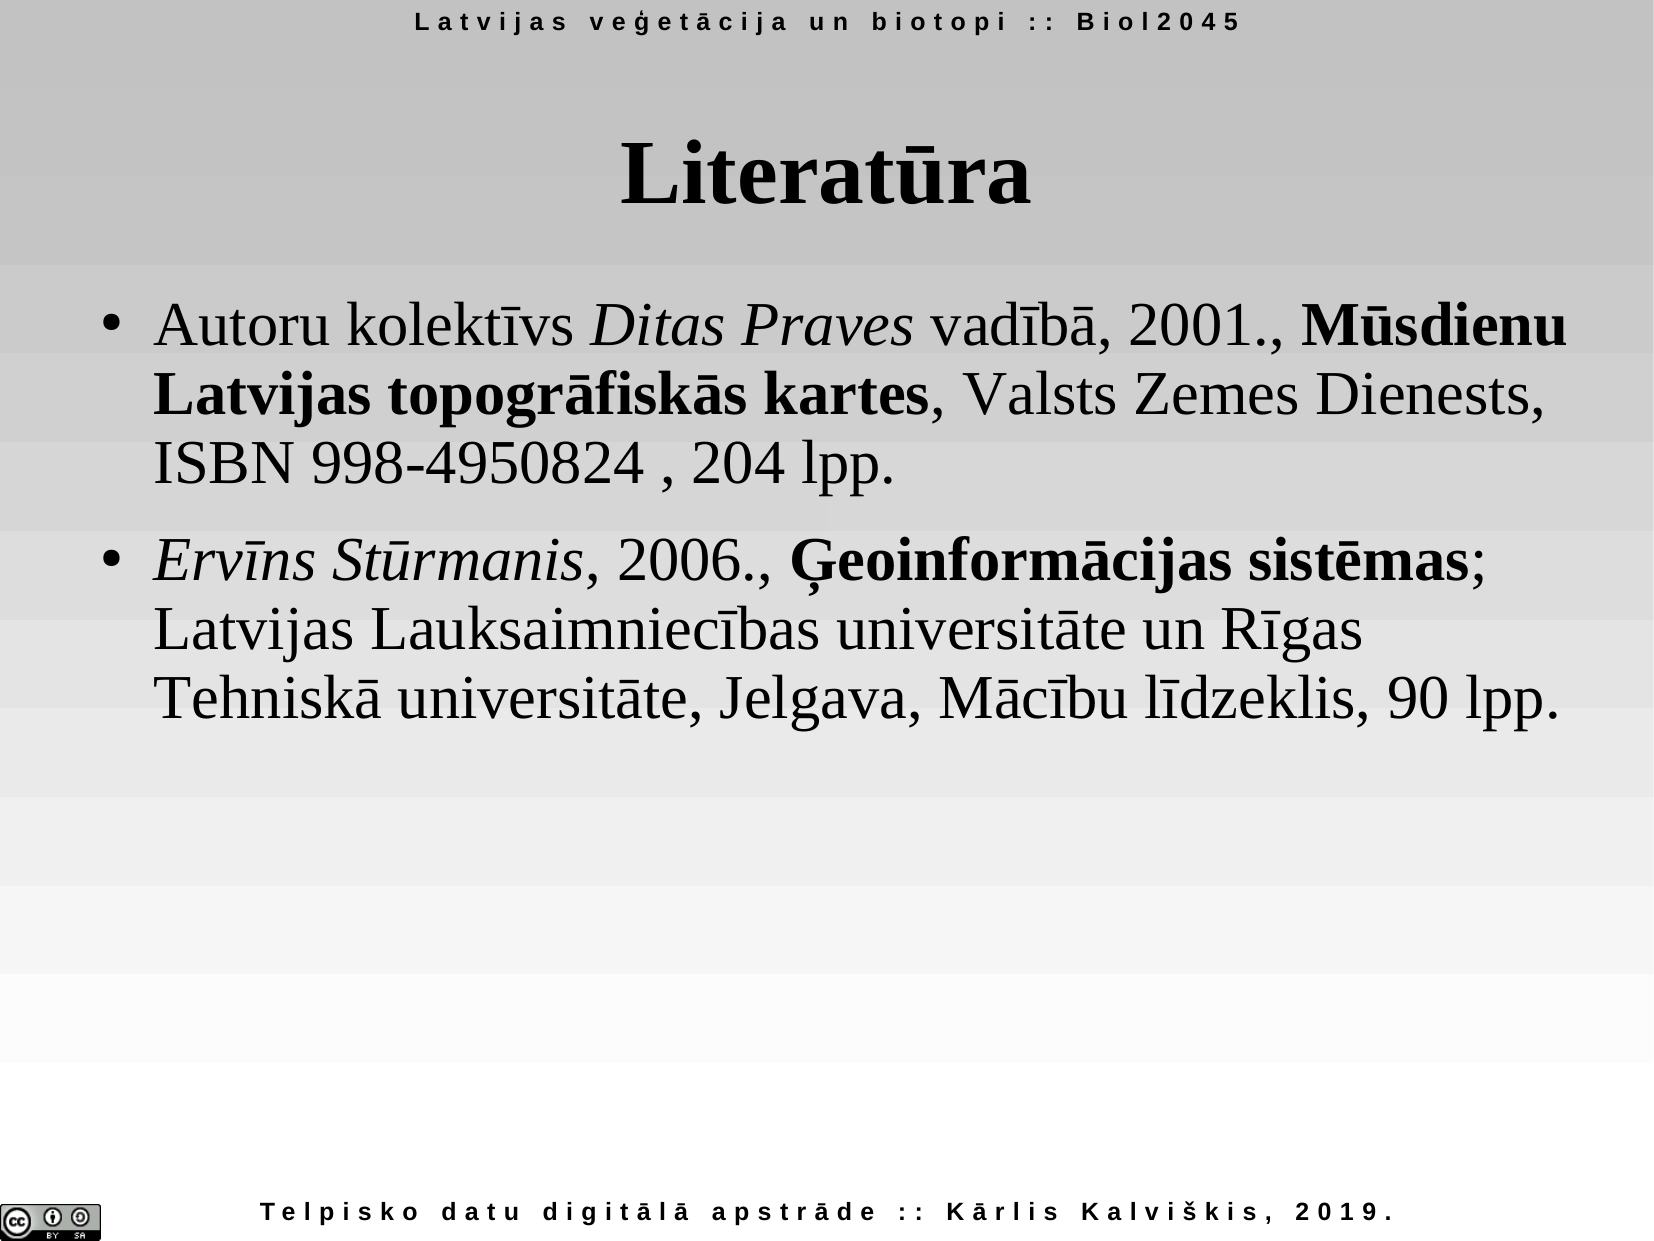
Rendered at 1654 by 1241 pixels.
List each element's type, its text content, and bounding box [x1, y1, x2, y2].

title Literatūra [29, 49, 1625, 296]
picture [0, 0, 1654, 1241]
list Autoru kolektīvs Ditas Praves vadībā, 2001., Mūsdienu Latvijas topogrāfiskās kartes, Valsts Zemes Dienests, ISBN 998-4950824 , 204 lpp. Ervīns Stūrmanis, 2006., Ģeoinformācijas sistēmas; Latvijas Lauksaimniecības universitāte un Rīgas Tehniskā universitāte, Jelgava, Mācību līdzeklis, 90 lpp. [82, 289, 1571, 1113]
